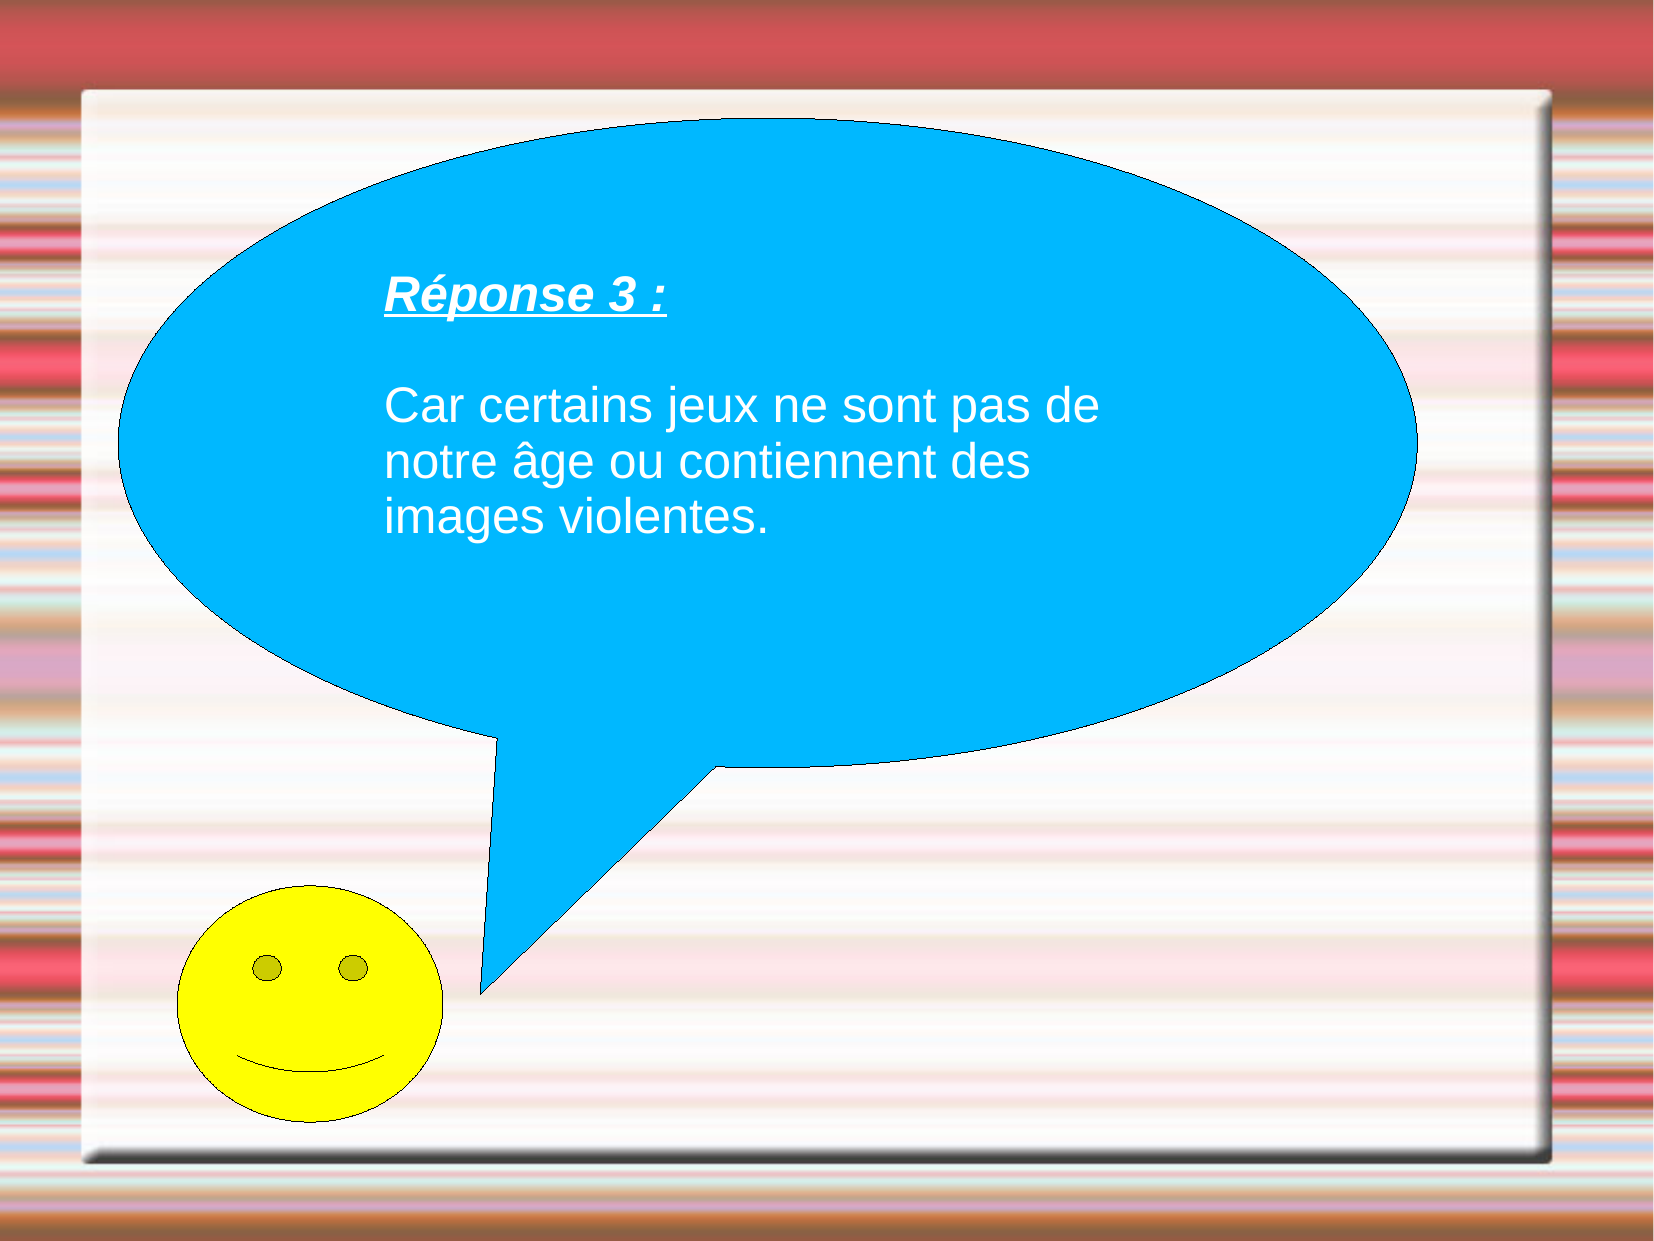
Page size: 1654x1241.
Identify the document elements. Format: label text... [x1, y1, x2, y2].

text_box [177, 885, 443, 1123]
text_box Réponse 3 : Car certains jeux ne sont pas de notre âge ou contiennent des images violentes. [383, 265, 1182, 546]
text_box [118, 118, 1418, 995]
picture [0, 0, 1654, 1241]
